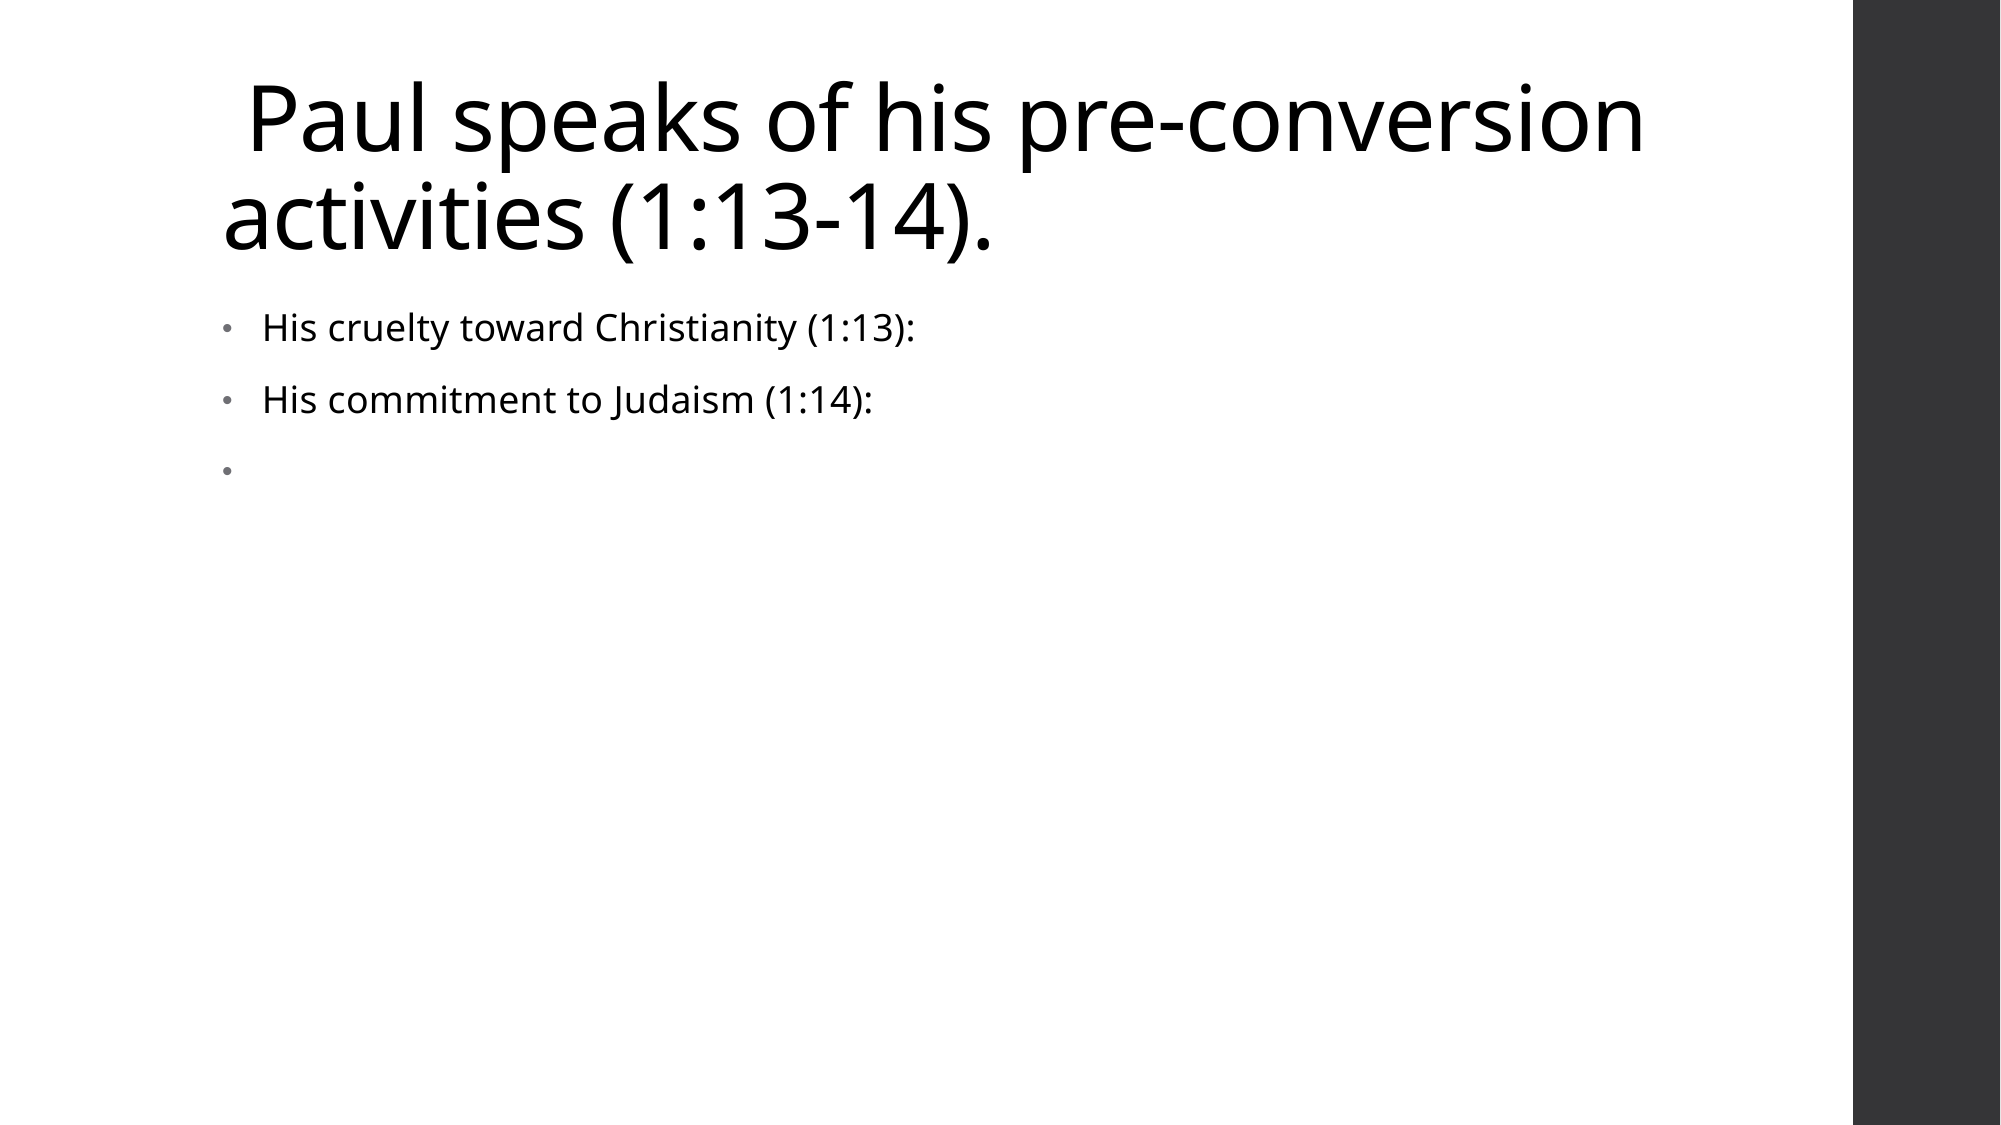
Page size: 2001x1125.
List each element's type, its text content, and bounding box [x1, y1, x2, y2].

title Paul speaks of his pre-conversion activities (1:13-14). [206, 60, 1797, 278]
list His cruelty toward Christianity (1:13): His commitment to Judaism (1:14): [206, 299, 1617, 1014]
